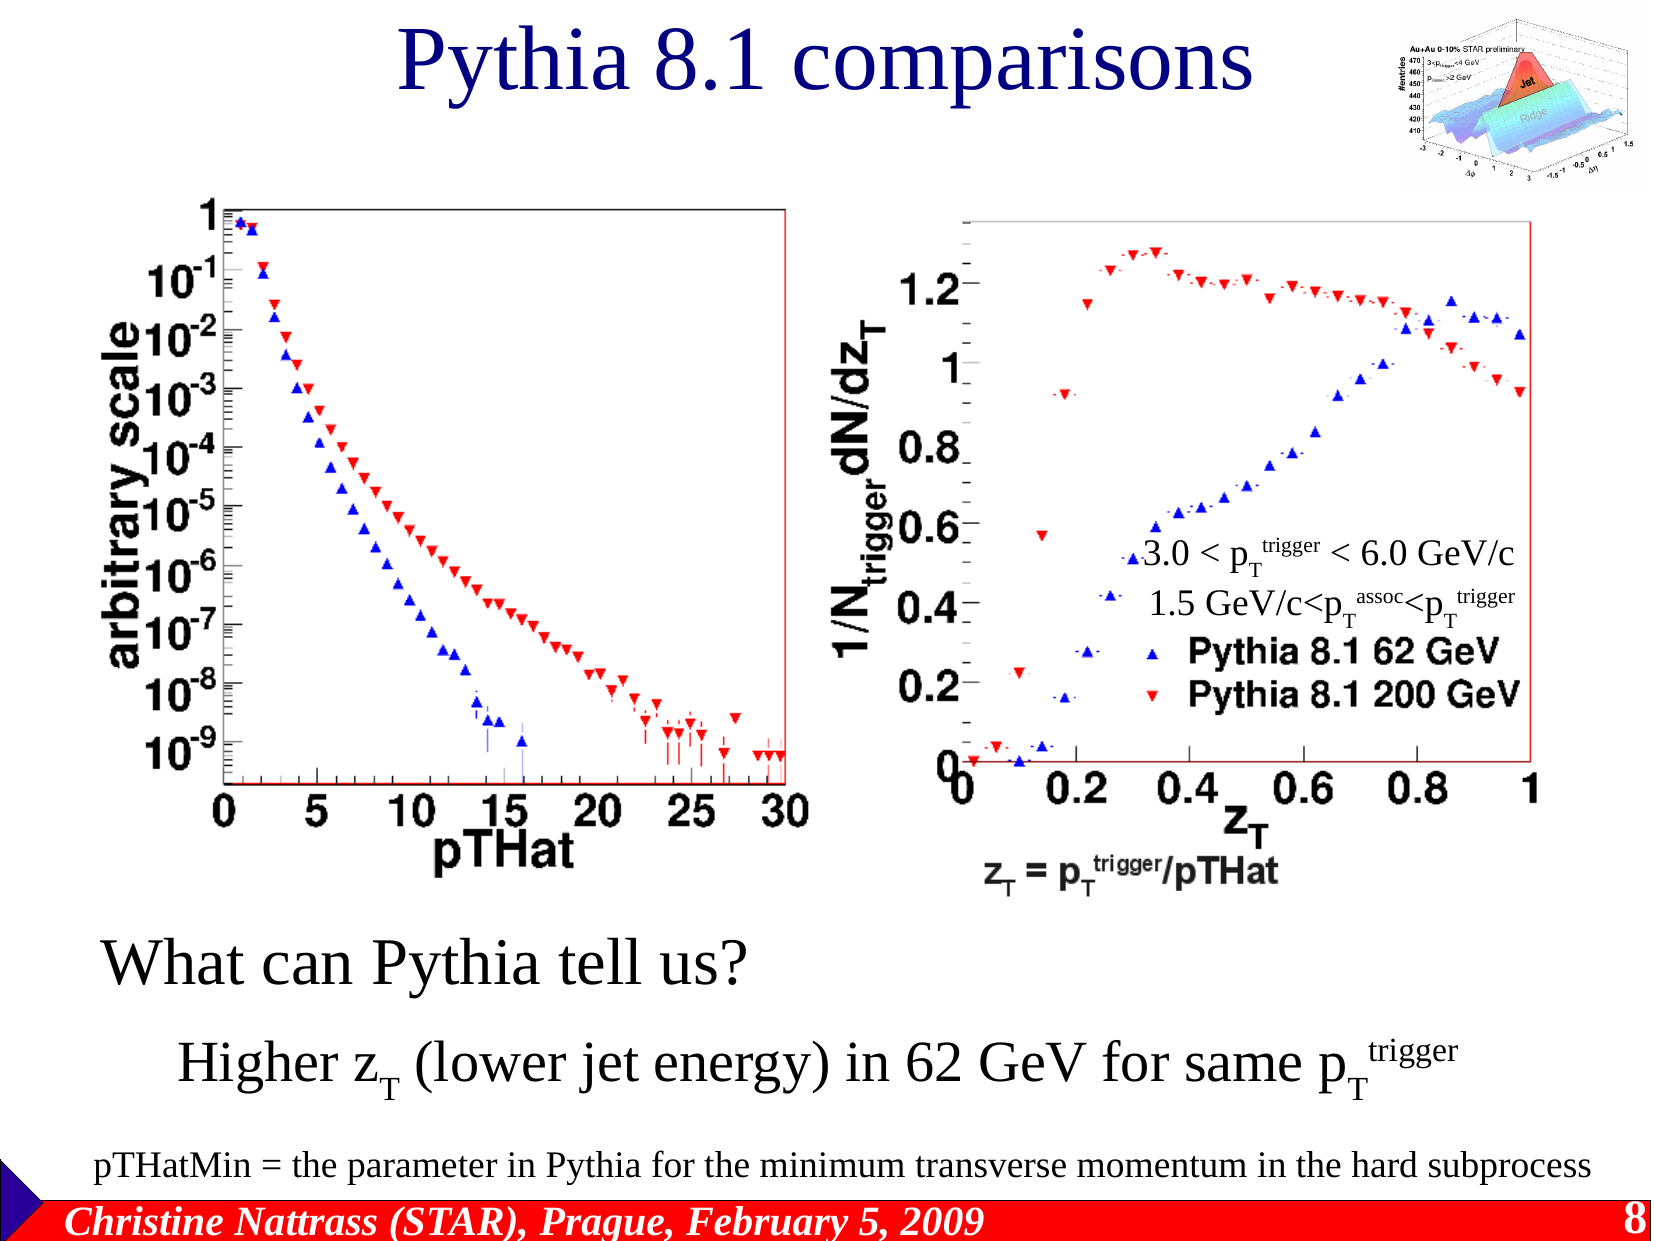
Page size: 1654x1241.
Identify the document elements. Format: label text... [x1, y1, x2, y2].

list What can Pythia tell us? Higher zT (lower jet energy) in 62 GeV for same pTtrigger [82, 925, 1613, 1136]
picture [1398, 0, 1654, 193]
title Pythia 8.1 comparisons [82, 0, 1398, 163]
picture [827, 203, 1548, 912]
text_box 3.0 < pTtrigger < 6.0 GeV/c 1.5 GeV/c<pTassoc<pTtrigger [1004, 524, 1530, 641]
picture [100, 191, 821, 885]
text_box pTHatMin = the parameter in Pythia for the minimum transverse momentum in the hard subprocess [78, 1136, 1654, 1194]
text_box 8 [1549, 1183, 1654, 1241]
